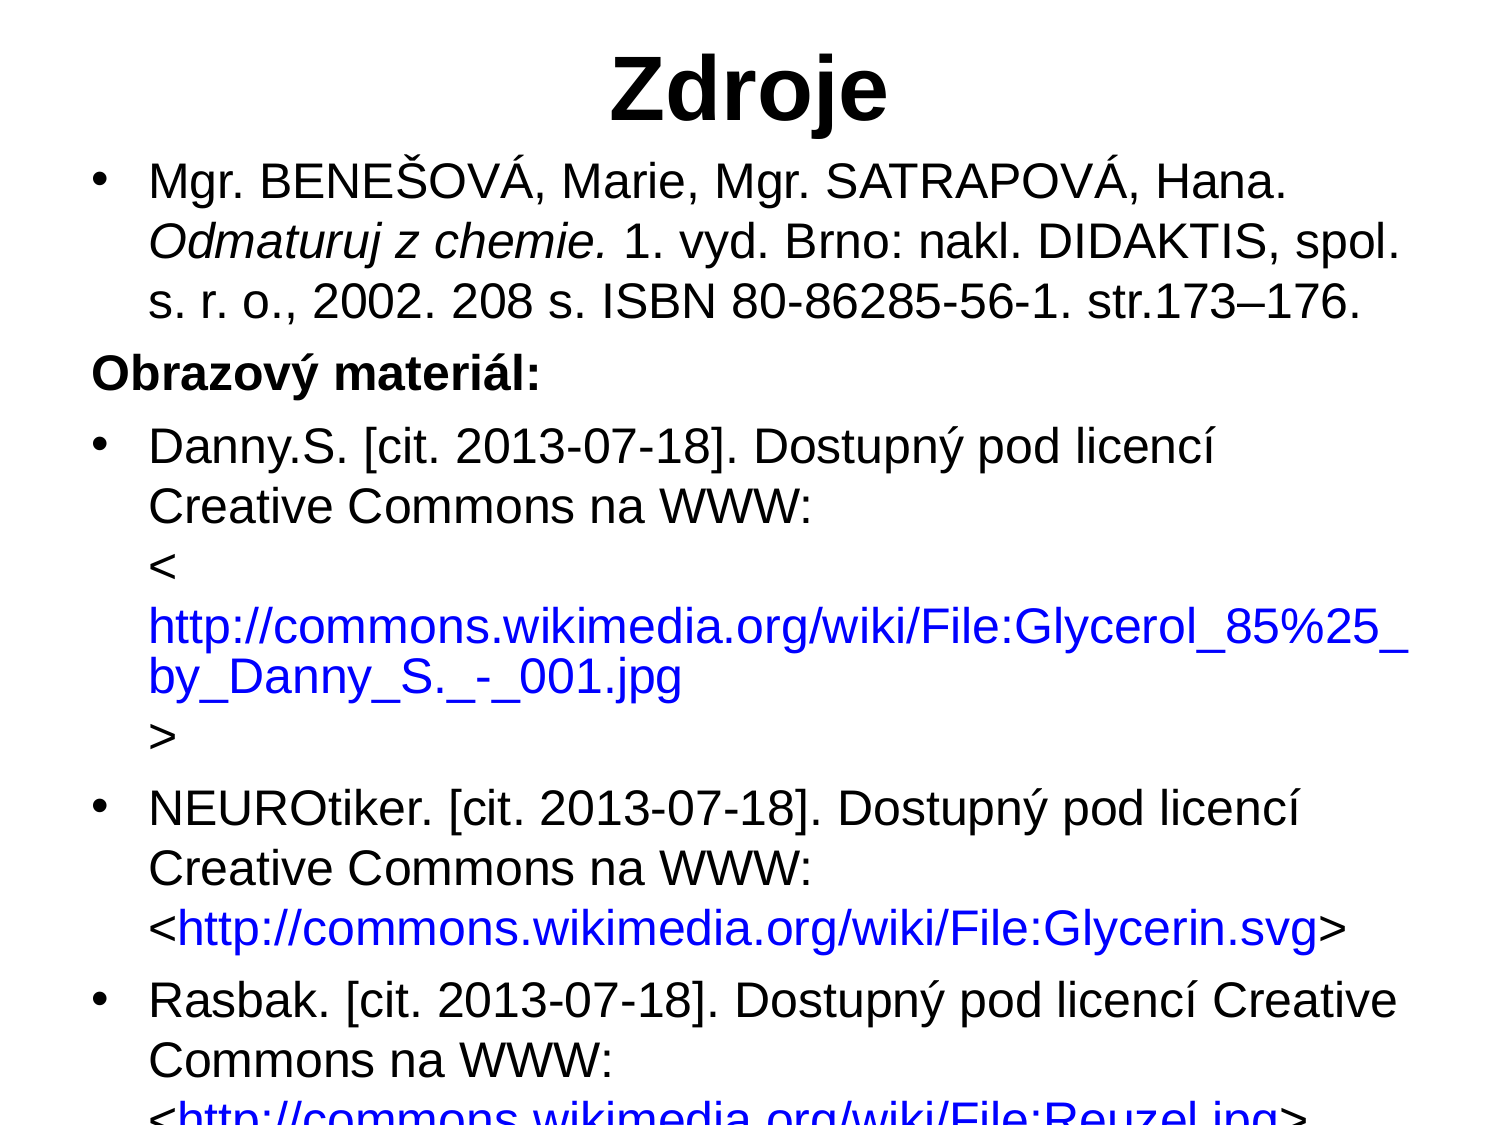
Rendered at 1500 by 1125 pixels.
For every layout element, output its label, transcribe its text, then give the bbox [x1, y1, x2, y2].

title Zdroje [75, 21, 1426, 257]
list Mgr. BENEŠOVÁ, Marie, Mgr. SATRAPOVÁ, Hana. Odmaturuj z chemie. 1. vyd. Brno: nakl. DIDAKTIS, spol. s. r. o., 2002. 208 s. ISBN 80-86285-56-1. str.173–176. Obrazový materiál: Danny.S. [cit. 2013-07-18]. Dostupný pod licencí Creative Commons na WWW: <http://commons.wikimedia.org/wiki/File:Glycerol_85%25_by_Danny_S._-_001.jpg> NEUROtiker. [cit. 2013-07-18]. Dostupný pod licencí Creative Commons na WWW: <http://commons.wikimedia.org/wiki/File:Glycerin.svg> Rasbak. [cit. 2013-07-18]. Dostupný pod licencí Creative Commons na WWW: <http://commons.wikimedia.org/wiki/File:Reuzel.jpg> [76, 140, 1427, 1106]
